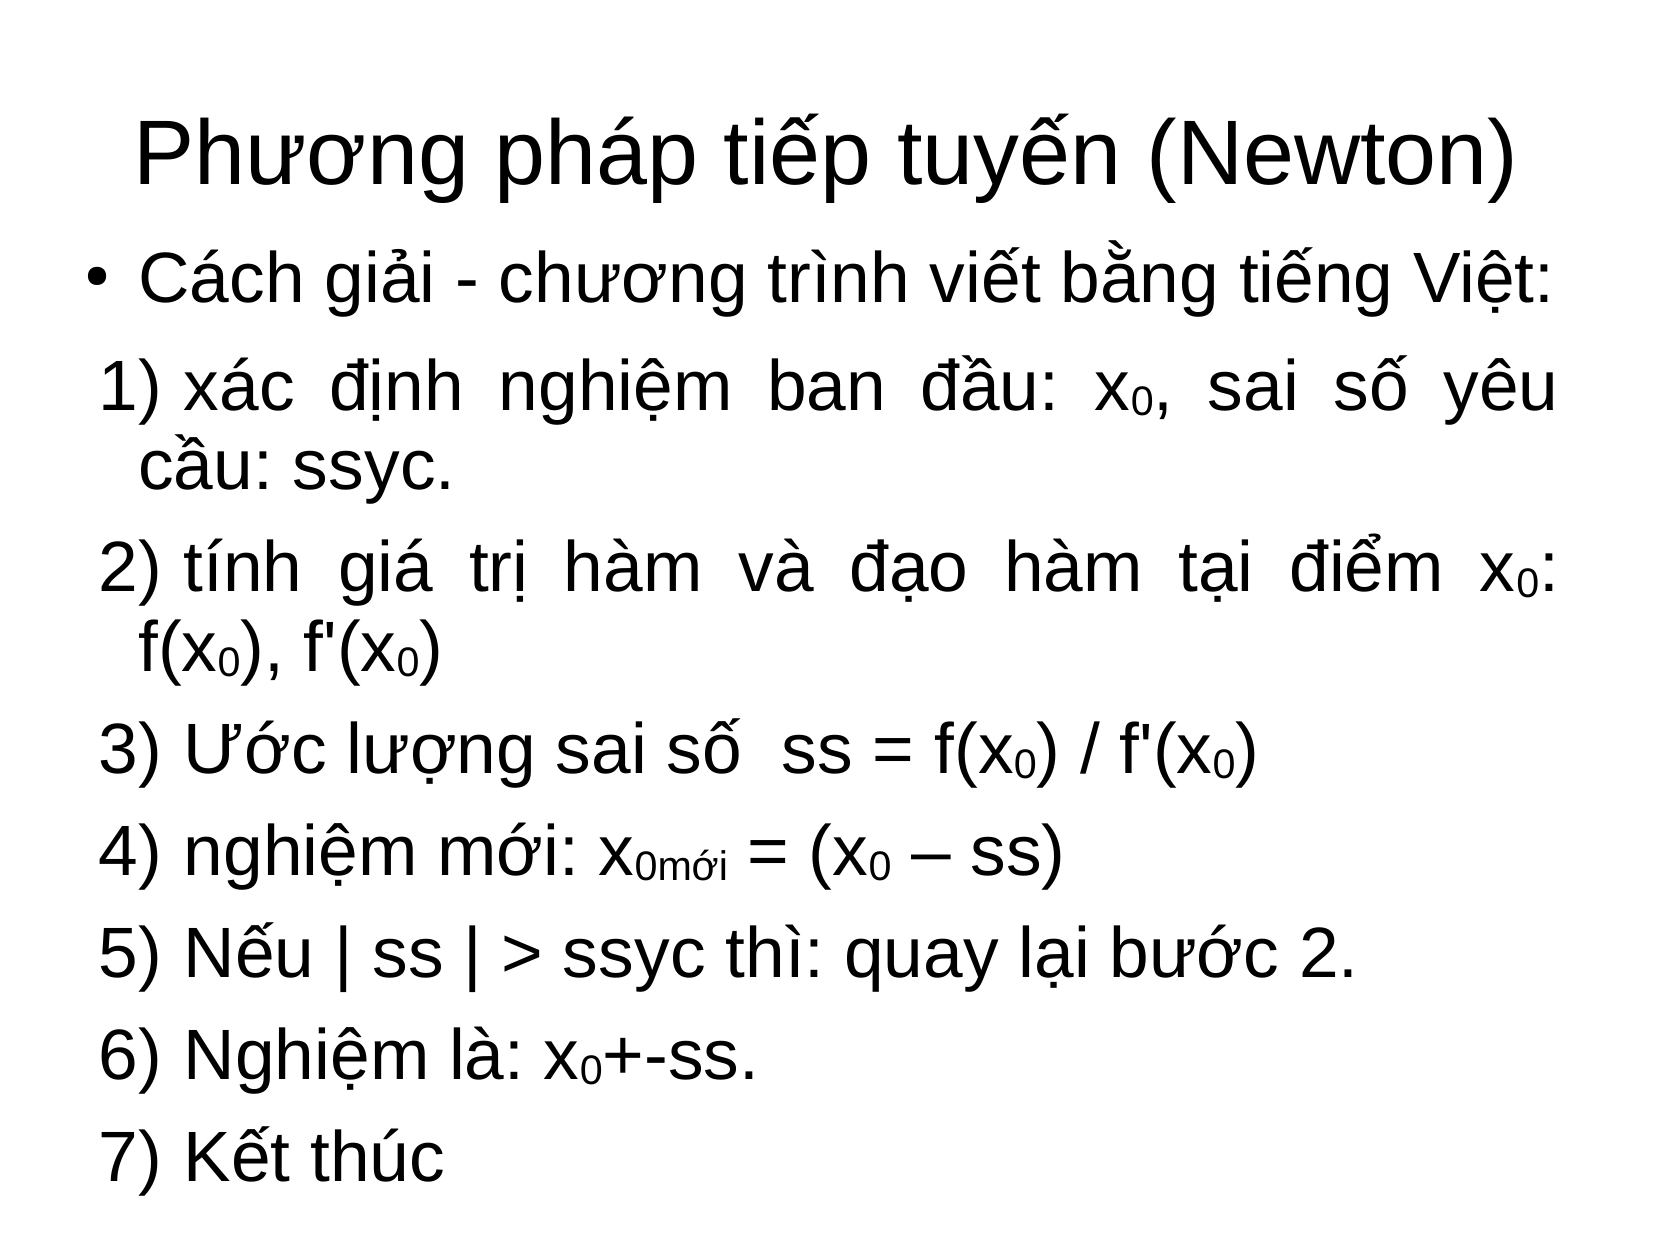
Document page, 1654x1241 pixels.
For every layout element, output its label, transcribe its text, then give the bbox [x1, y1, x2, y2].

list Cách giải - chương trình viết bằng tiếng Việt: xác định nghiệm ban đầu: x0, sai số yêu cầu: ssyc. tính giá trị hàm và đạo hàm tại điểm x0: f(x0), f'(x0) Ước lượng sai số ss = f(x0) / f'(x0) nghiệm mới: x0mới = (x0 – ss) Nếu | ss | > ssyc thì: quay lại bước 2. Nghiệm là: x0+-ss. Kết thúc [71, 238, 1560, 1213]
title Phương pháp tiếp tuyến (Newton) [82, 56, 1571, 250]
